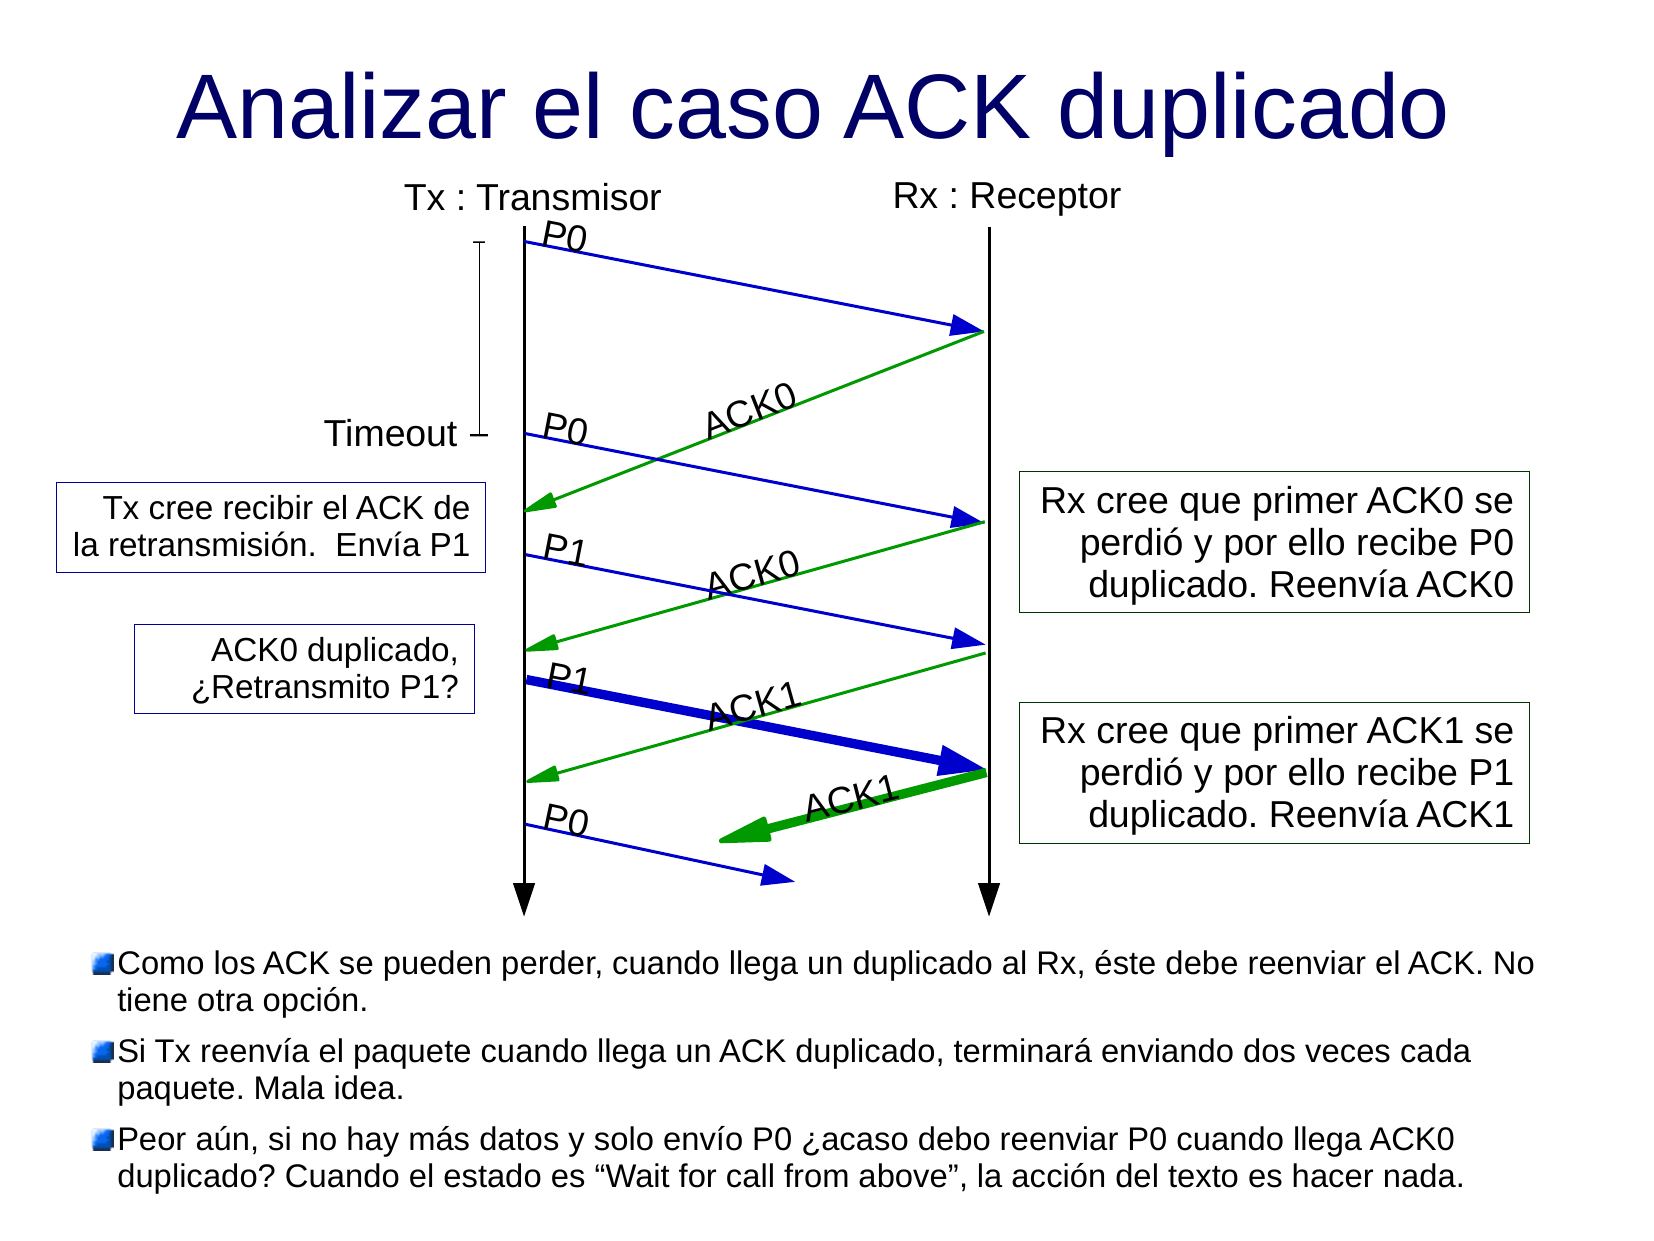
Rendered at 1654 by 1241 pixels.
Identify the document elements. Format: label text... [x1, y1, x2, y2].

list Como los ACK se pueden perder, cuando llega un duplicado al Rx, éste debe reenviar el ACK. No tiene otra opción. Si Tx reenvía el paquete cuando llega un ACK duplicado, terminará enviando dos veces cada paquete. Mala idea. Peor aún, si no hay más datos y solo envío P0 ¿acaso debo reenviar P0 cuando llega ACK0 duplicado? Cuando el estado es “Wait for call from above”, la acción del texto es hacer nada. [82, 945, 1571, 1205]
text_box Rx cree que primer ACK1 se perdió y por ello recibe P1 duplicado. Reenvía ACK1 [1019, 702, 1530, 844]
text_box Rx : Receptor [877, 166, 1178, 224]
text_box Tx cree recibir el ACK de la retransmisión. Envía P1 [56, 482, 486, 573]
title Analizar el caso ACK duplicado [82, 49, 1571, 166]
text_box Tx : Transmisor [389, 169, 690, 226]
text_box Rx cree que primer ACK0 se perdió y por ello recibe P0 duplicado. Reenvía ACK0 [1019, 471, 1530, 613]
text_box Timeout [308, 405, 474, 463]
text_box ACK0 duplicado,¿Retransmito P1? [134, 624, 475, 714]
